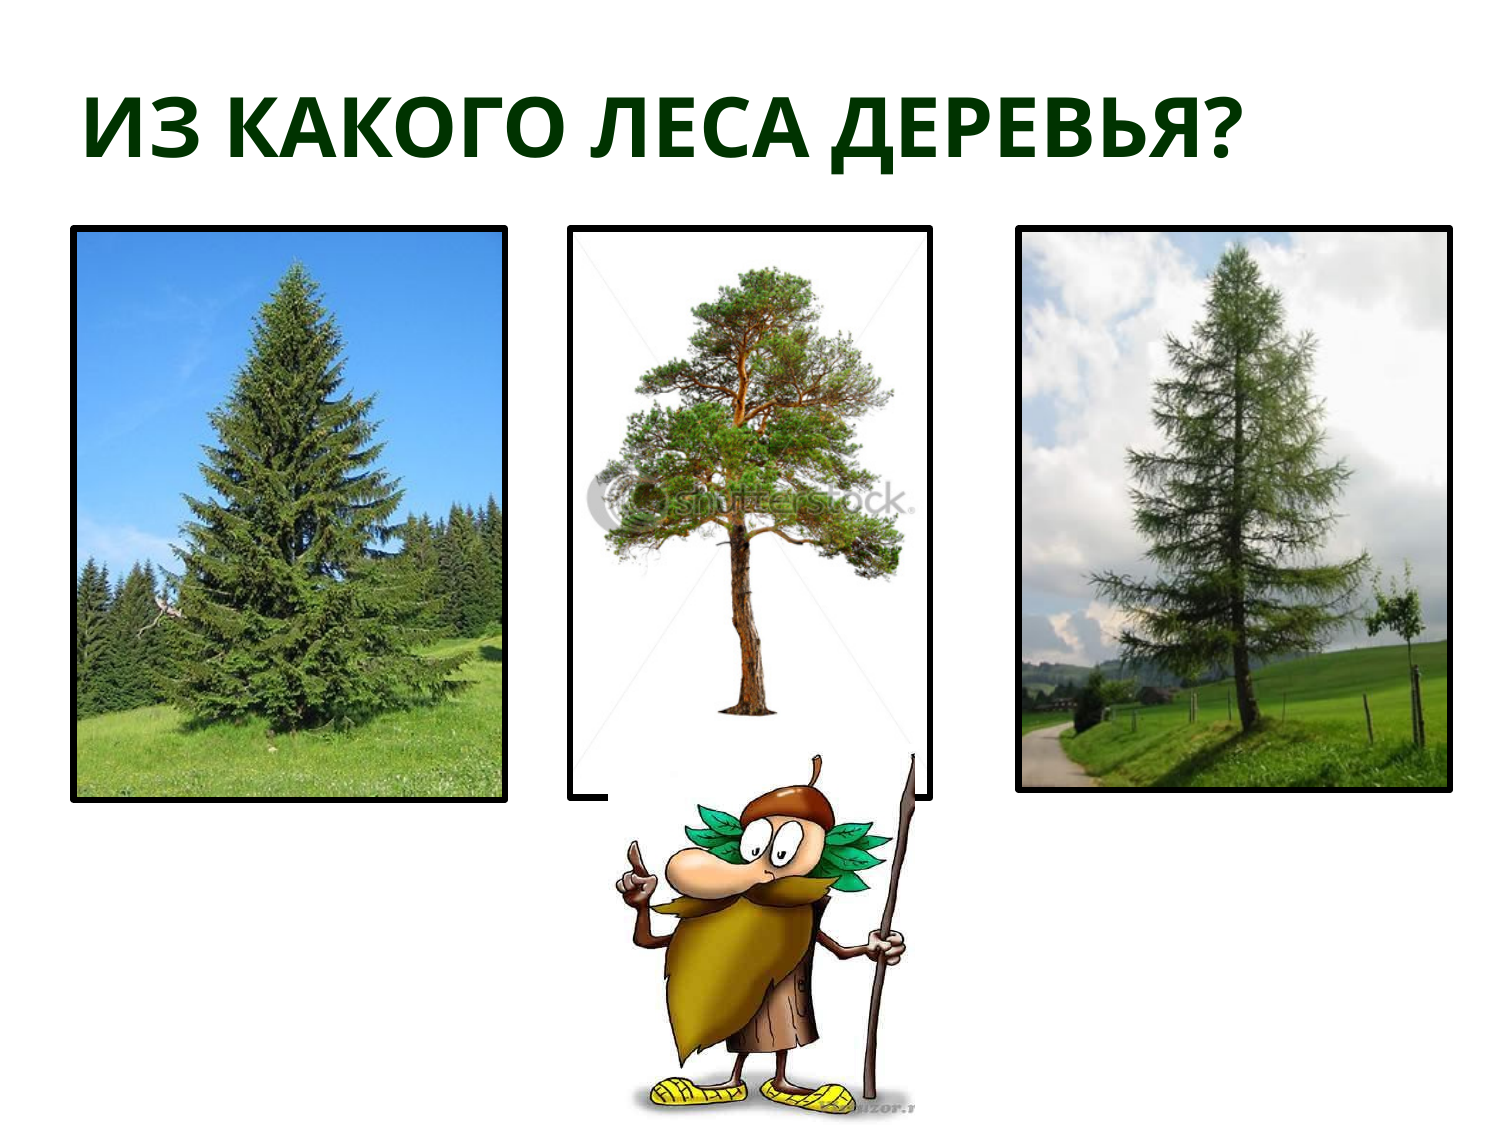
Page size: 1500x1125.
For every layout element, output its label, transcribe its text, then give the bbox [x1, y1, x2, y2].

picture [572, 231, 928, 1125]
text_box ИЗ КАКОГО ЛЕСА ДЕРЕВЬЯ? [64, 66, 1500, 182]
picture [1021, 231, 1447, 787]
picture [76, 231, 502, 797]
